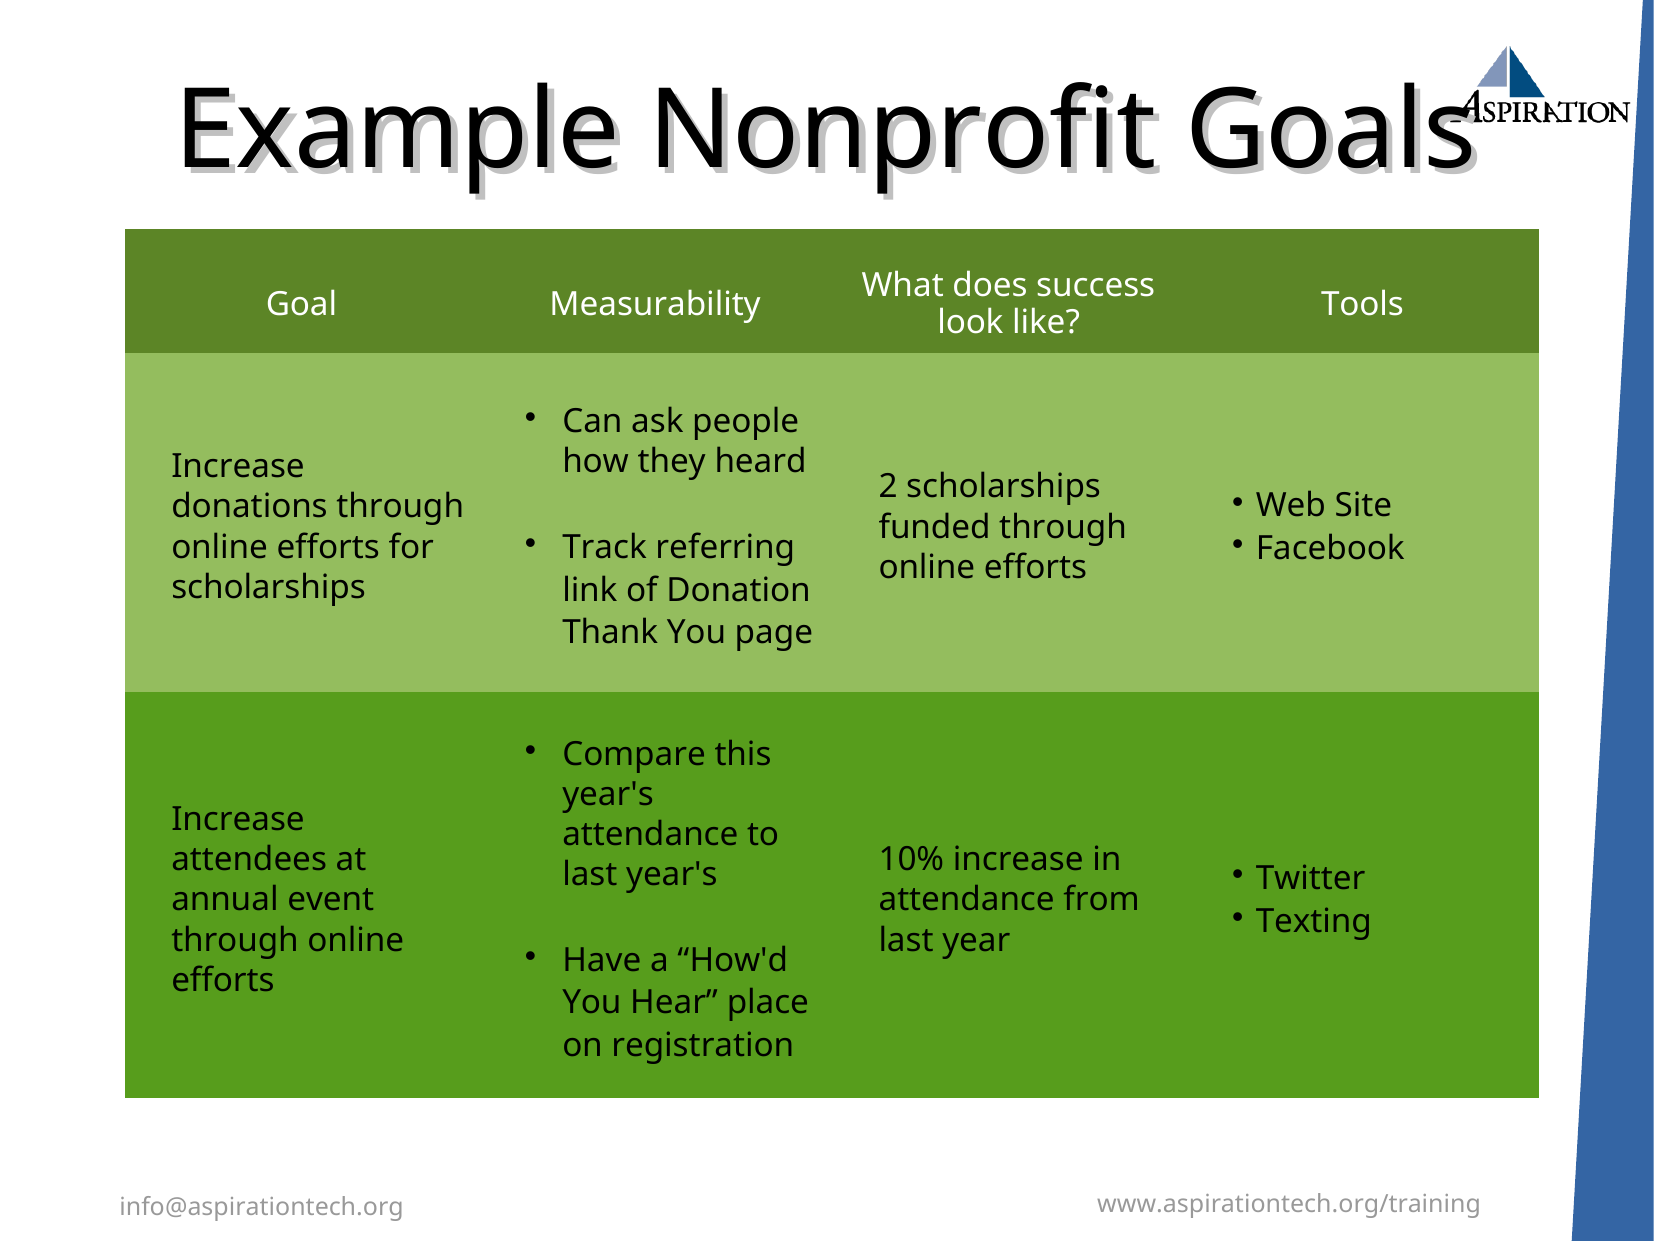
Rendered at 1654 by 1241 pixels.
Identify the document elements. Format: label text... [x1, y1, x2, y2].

title Example Nonprofit Goals [82, 23, 1570, 231]
table_header Goal [125, 229, 478, 353]
table_cell Increase donations through online efforts for scholarships [125, 353, 478, 692]
table_header What does success look like? [832, 229, 1186, 353]
picture [1570, 46, 1631, 132]
table_cell Web Site Facebook [1186, 353, 1539, 692]
table_cell Increase attendees at annual event through online efforts [125, 692, 478, 1098]
table_cell 10% increase in attendance from last year [832, 692, 1186, 1098]
table_cell Can ask people how they heard Track referring link of Donation Thank You page [478, 353, 832, 692]
table_header Measurability [478, 229, 832, 353]
table_cell Twitter Texting [1186, 692, 1539, 1098]
table_cell Compare this year's attendance to last year's Have a “How'd You Hear” place on registration [478, 692, 832, 1098]
table_cell 2 scholarships funded through online efforts [832, 353, 1186, 692]
table_header Tools [1186, 229, 1539, 353]
